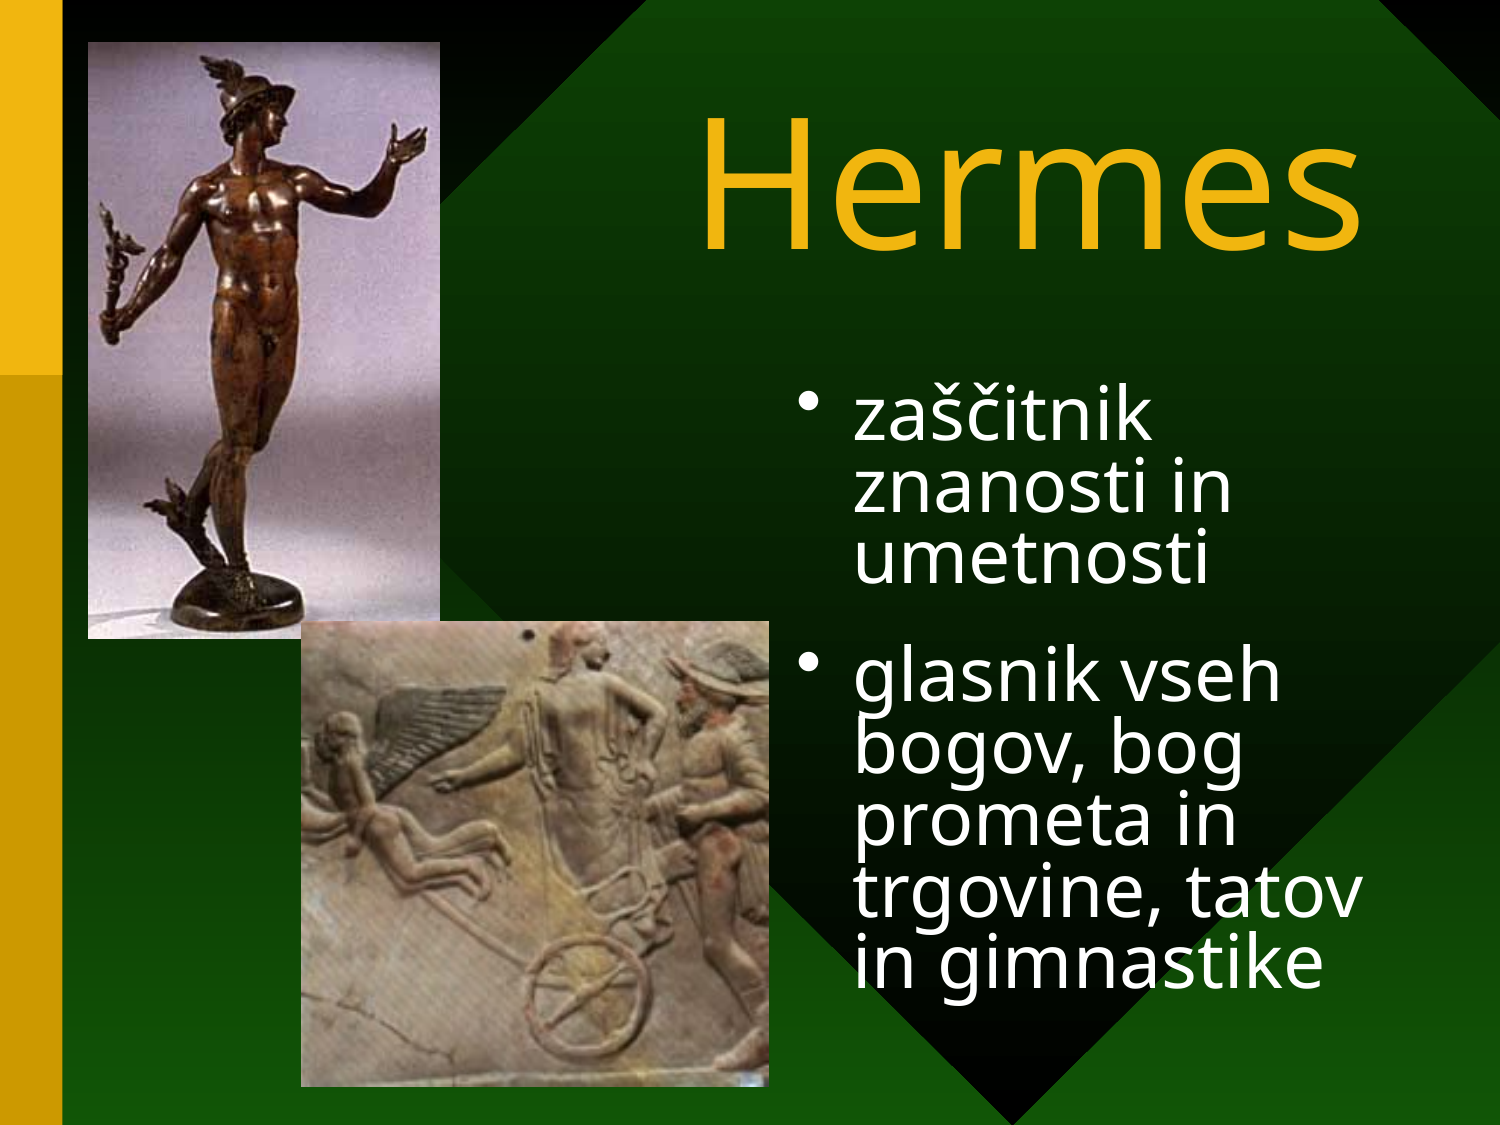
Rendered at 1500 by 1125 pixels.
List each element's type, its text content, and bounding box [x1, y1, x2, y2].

list zaščitnik znanosti in umetnosti glasnik vseh bogov, bog prometa in trgovine, tatov in gimnastike [781, 375, 1388, 975]
picture [88, 42, 769, 1087]
title Hermes [440, 99, 1388, 288]
